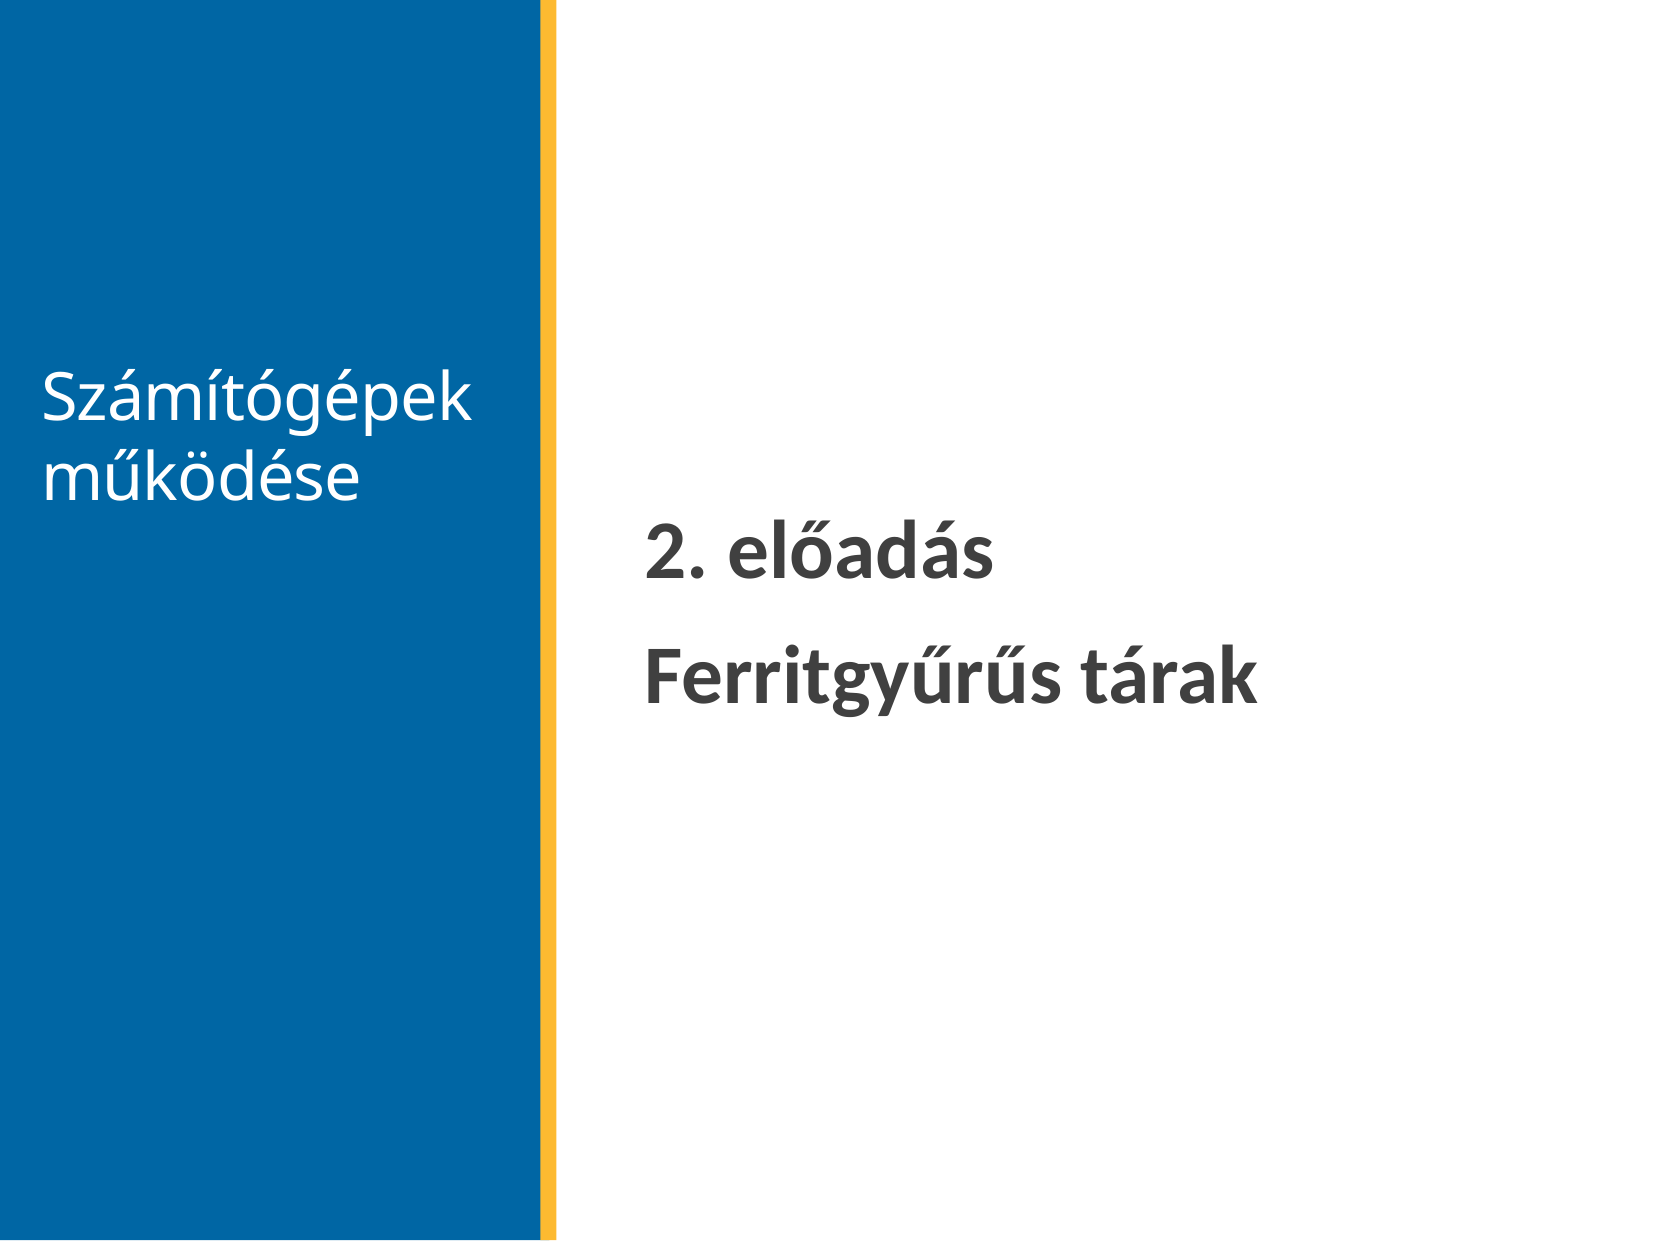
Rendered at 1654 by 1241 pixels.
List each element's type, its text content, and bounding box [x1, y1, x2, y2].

title Számítógépek működése [25, 107, 497, 521]
list 2. előadás Ferritgyűrűs tárak [625, 132, 1532, 1084]
